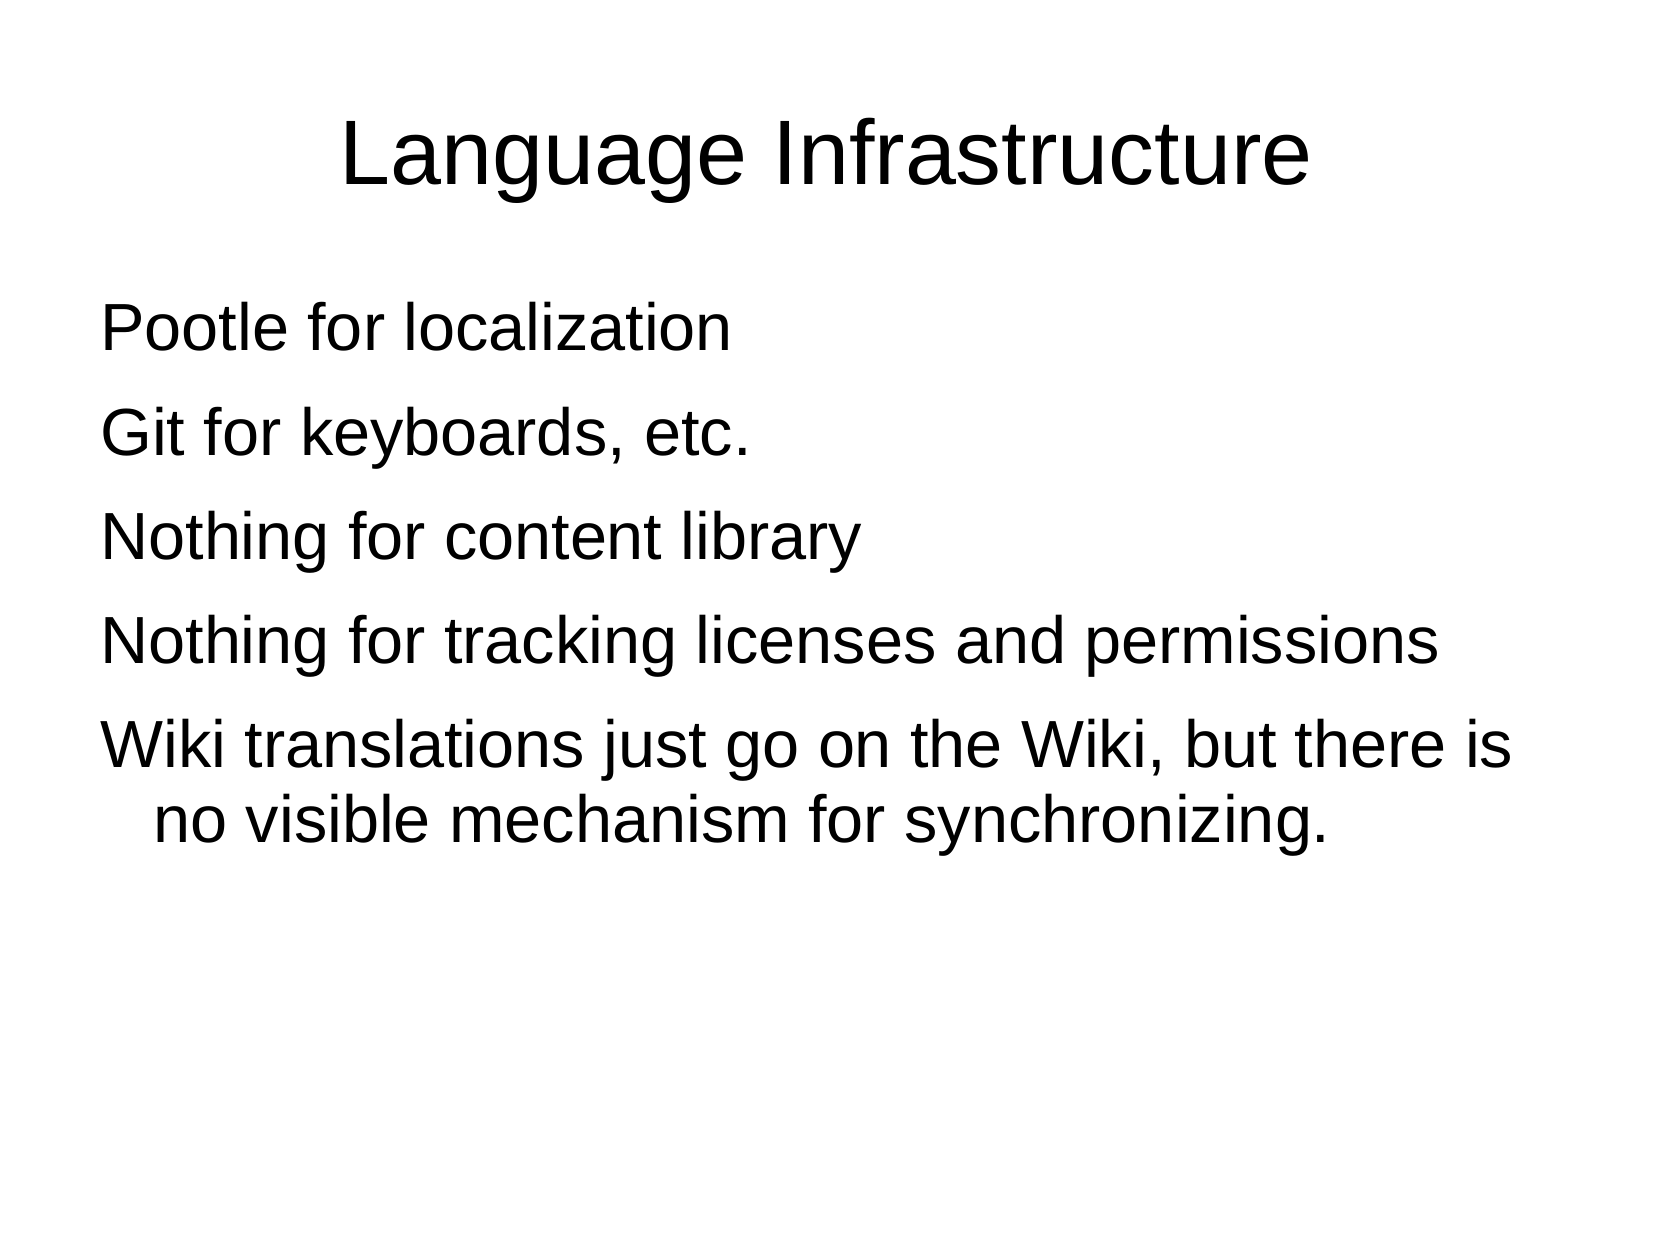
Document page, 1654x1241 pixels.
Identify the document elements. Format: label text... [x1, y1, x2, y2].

list Pootle for localization Git for keyboards, etc. Nothing for content library Nothing for tracking licenses and permissions Wiki translations just go on the Wiki, but there is no visible mechanism for synchronizing. [82, 290, 1571, 1094]
title Language Infrastructure [82, 56, 1571, 250]
